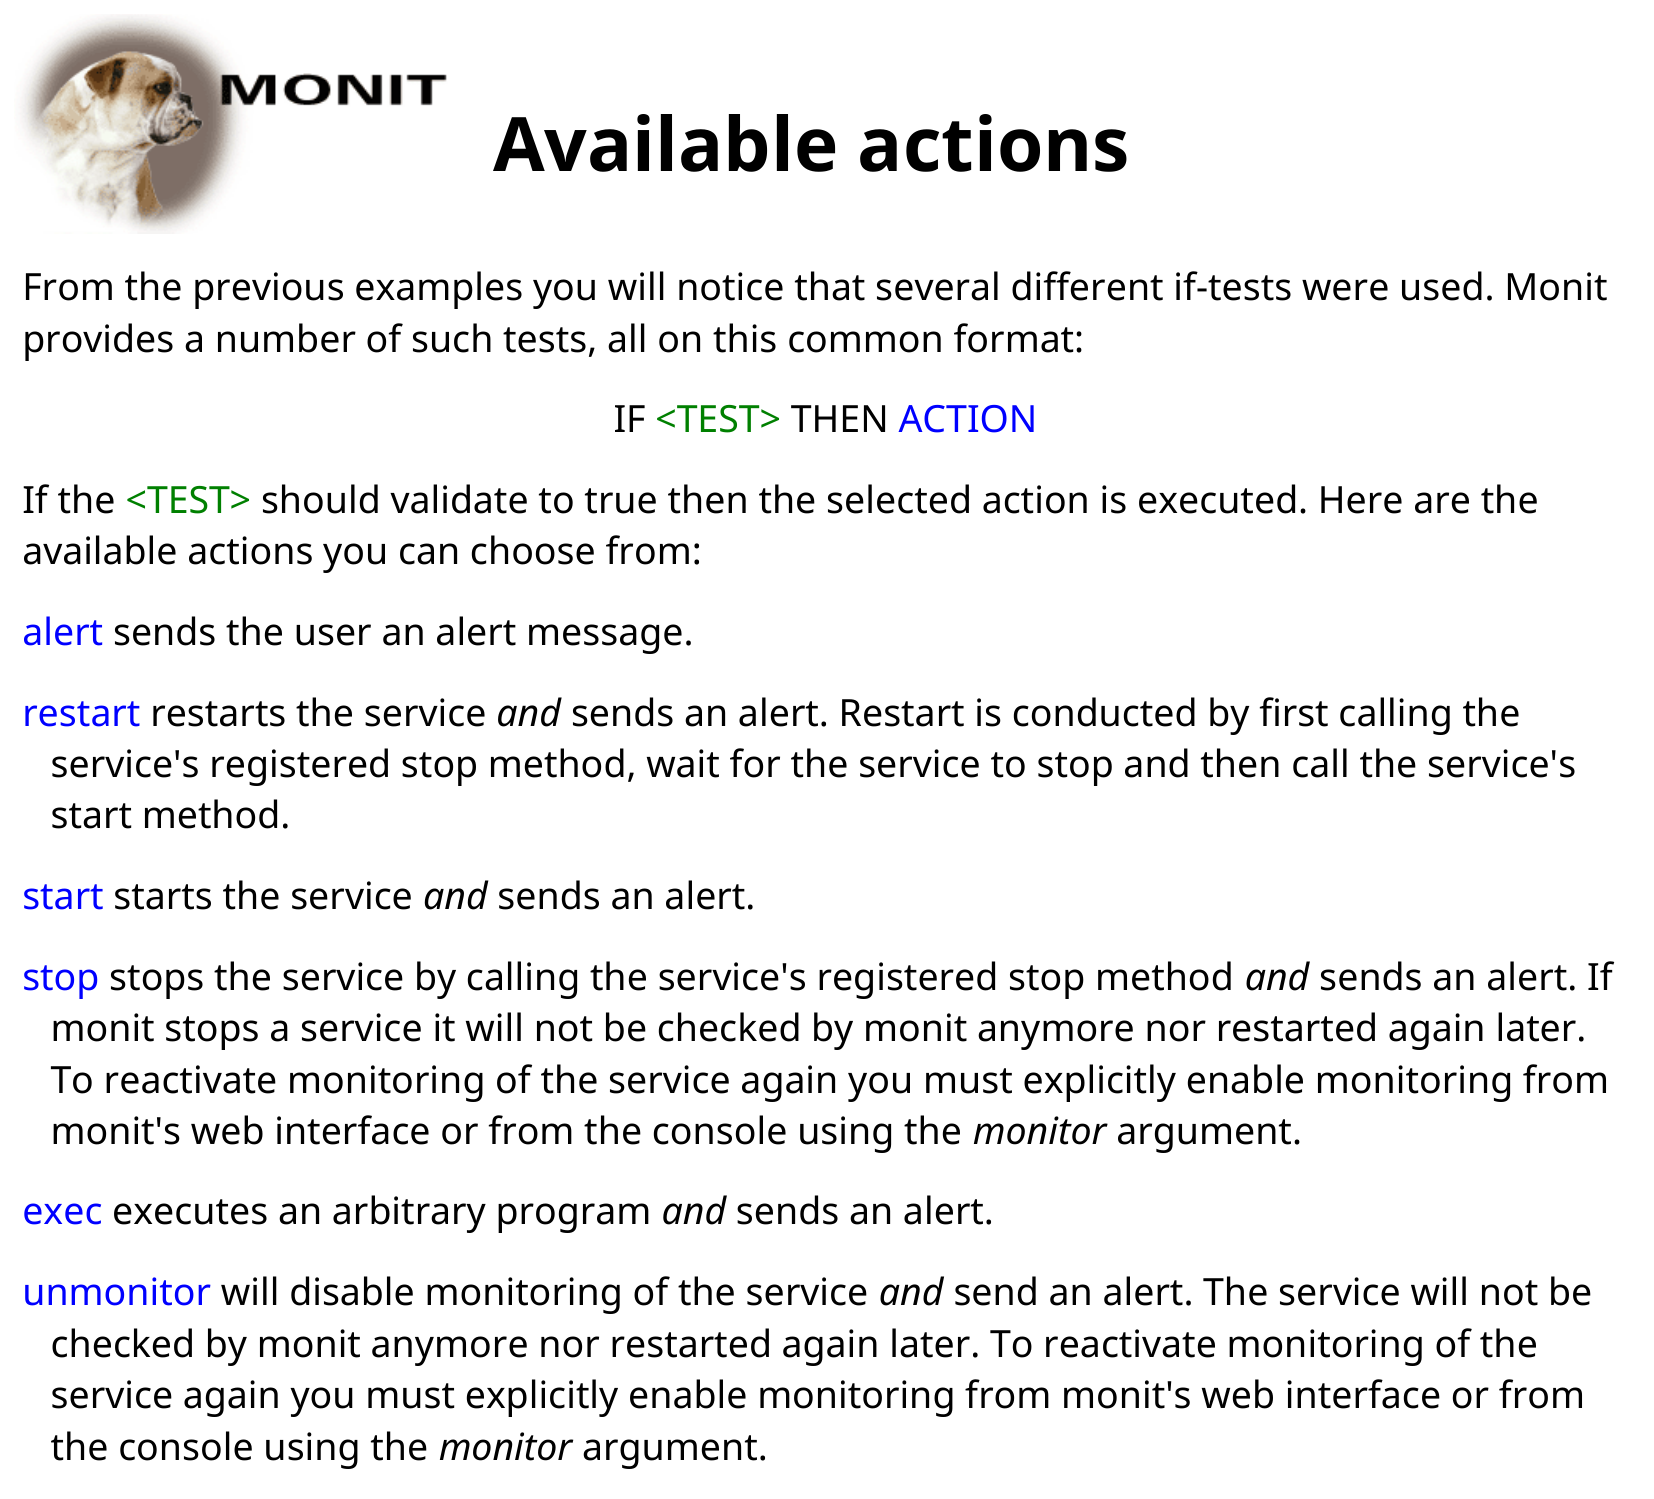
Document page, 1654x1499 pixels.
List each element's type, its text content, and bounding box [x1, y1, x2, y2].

picture [14, 14, 448, 234]
list From the previous examples you will notice that several different if-tests were used. Monit provides a number of such tests, all on this common format: IF <TEST> THEN ACTION If the <TEST> should validate to true then the selected action is executed. Here are the available actions you can choose from: alert sends the user an alert message. restart restarts the service and sends an alert. Restart is conducted by first calling the service's registered stop method, wait for the service to stop and then call the service's start method. start starts the service and sends an alert. stop stops the service by calling the service's registered stop method and sends an alert. If monit stops a service it will not be checked by monit anymore nor restarted again later. To reactivate monitoring of the service again you must explicitly enable monitoring from monit's web interface or from the console using the monitor argument. exec executes an arbitrary program and sends an alert. unmonitor will disable monitoring of the service and send an alert. The service will not be checked by monit anymore nor restarted again later. To reactivate monitoring of the service again you must explicitly enable monitoring from monit's web interface or from the console using the monitor argument. [22, 260, 1629, 1499]
title Available actions [502, 73, 1121, 211]
